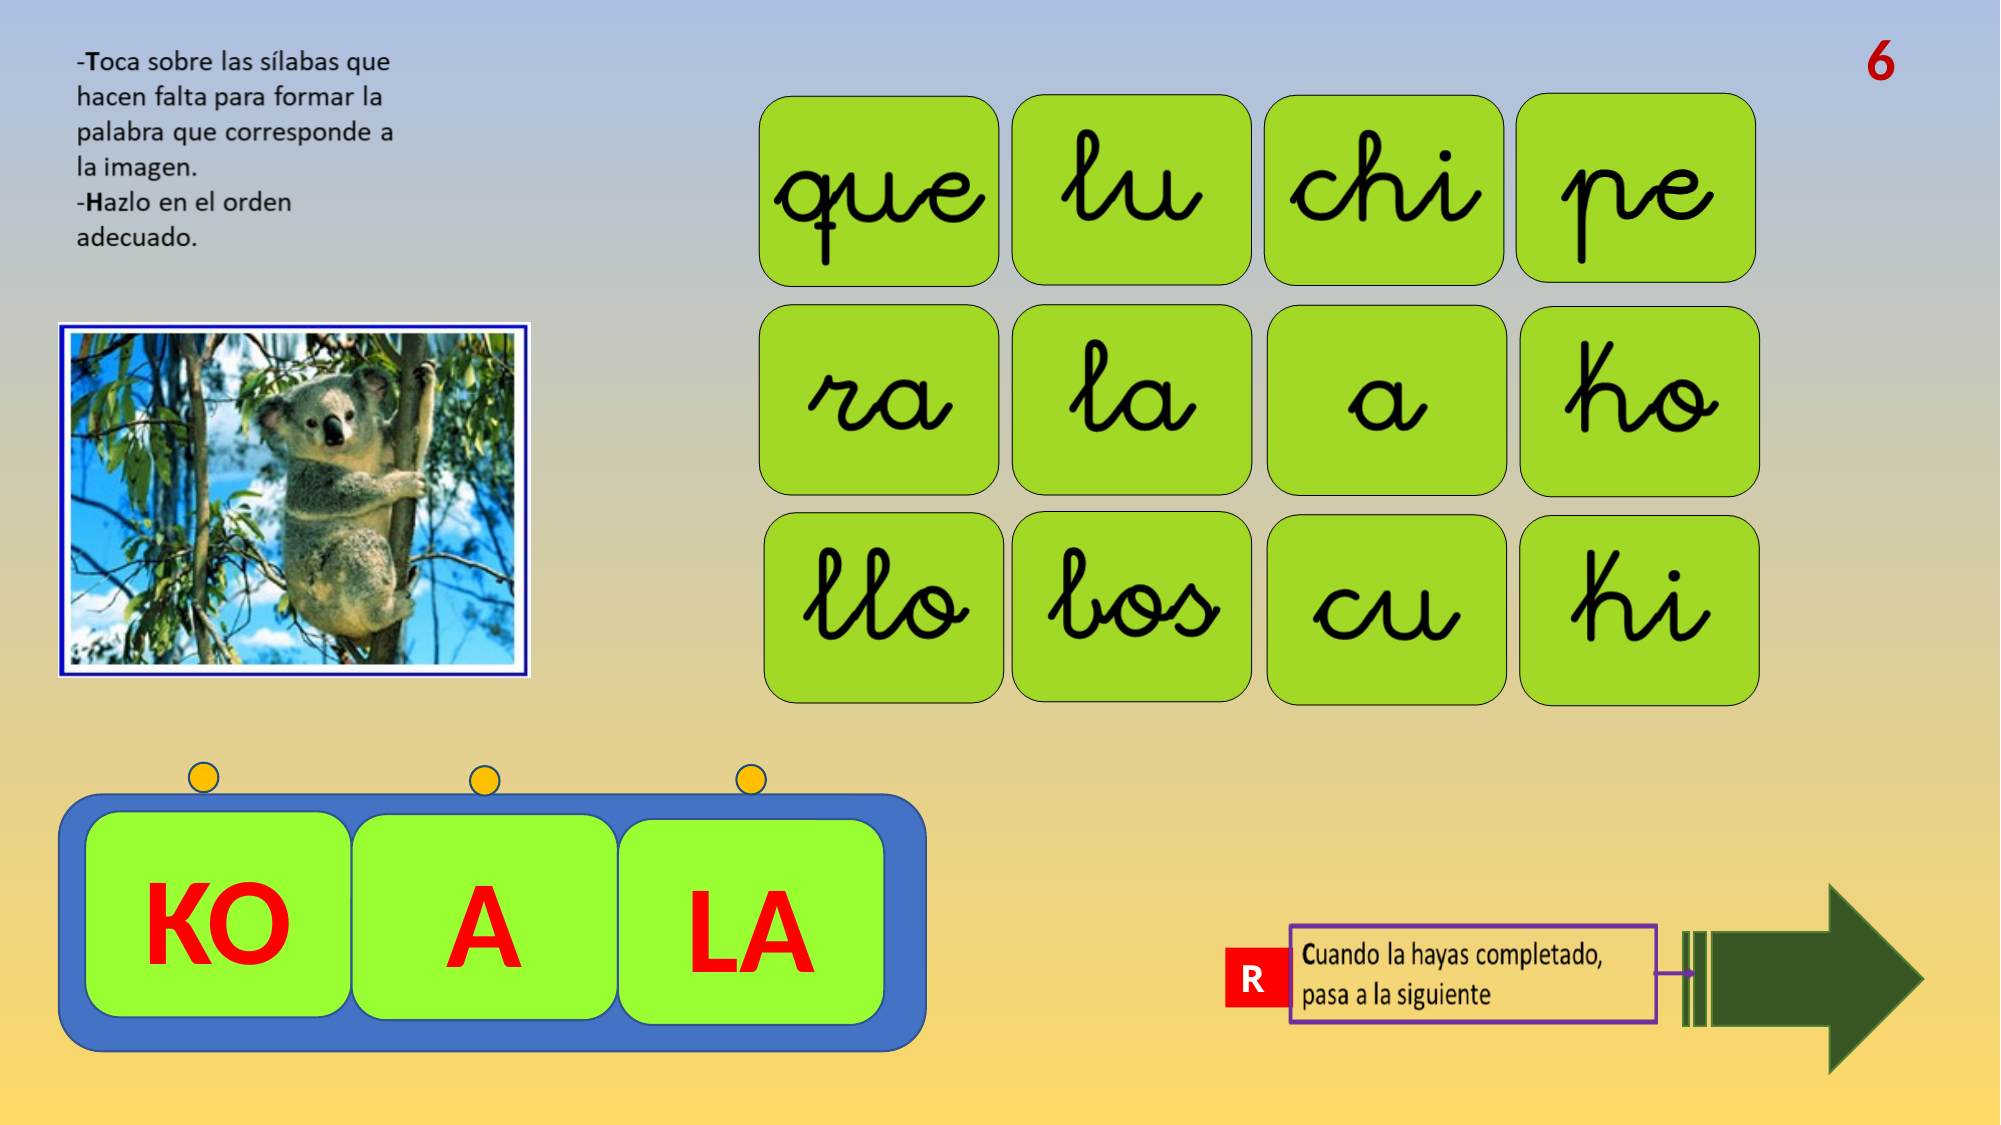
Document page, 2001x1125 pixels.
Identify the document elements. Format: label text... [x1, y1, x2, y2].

picture [758, 304, 1000, 496]
picture [1285, 922, 1707, 1035]
picture [1266, 514, 1508, 706]
picture [58, 322, 531, 678]
text_box [188, 762, 219, 793]
picture [763, 512, 1005, 704]
text_box R [1225, 947, 1285, 1008]
text_box LA [617, 818, 885, 1026]
picture [1263, 94, 1505, 287]
picture [1266, 304, 1508, 497]
picture [1011, 94, 1253, 286]
picture [1515, 92, 1757, 285]
picture [1519, 305, 1761, 498]
text_box [1711, 885, 1924, 1073]
text_box KO [85, 811, 352, 1018]
picture [1011, 510, 1253, 703]
text_box A [351, 814, 618, 1021]
picture [58, 34, 431, 272]
picture [1011, 304, 1253, 496]
picture [1519, 514, 1761, 707]
picture [758, 95, 1000, 288]
text_box 6 [1851, 14, 1953, 100]
text_box [58, 764, 926, 1052]
